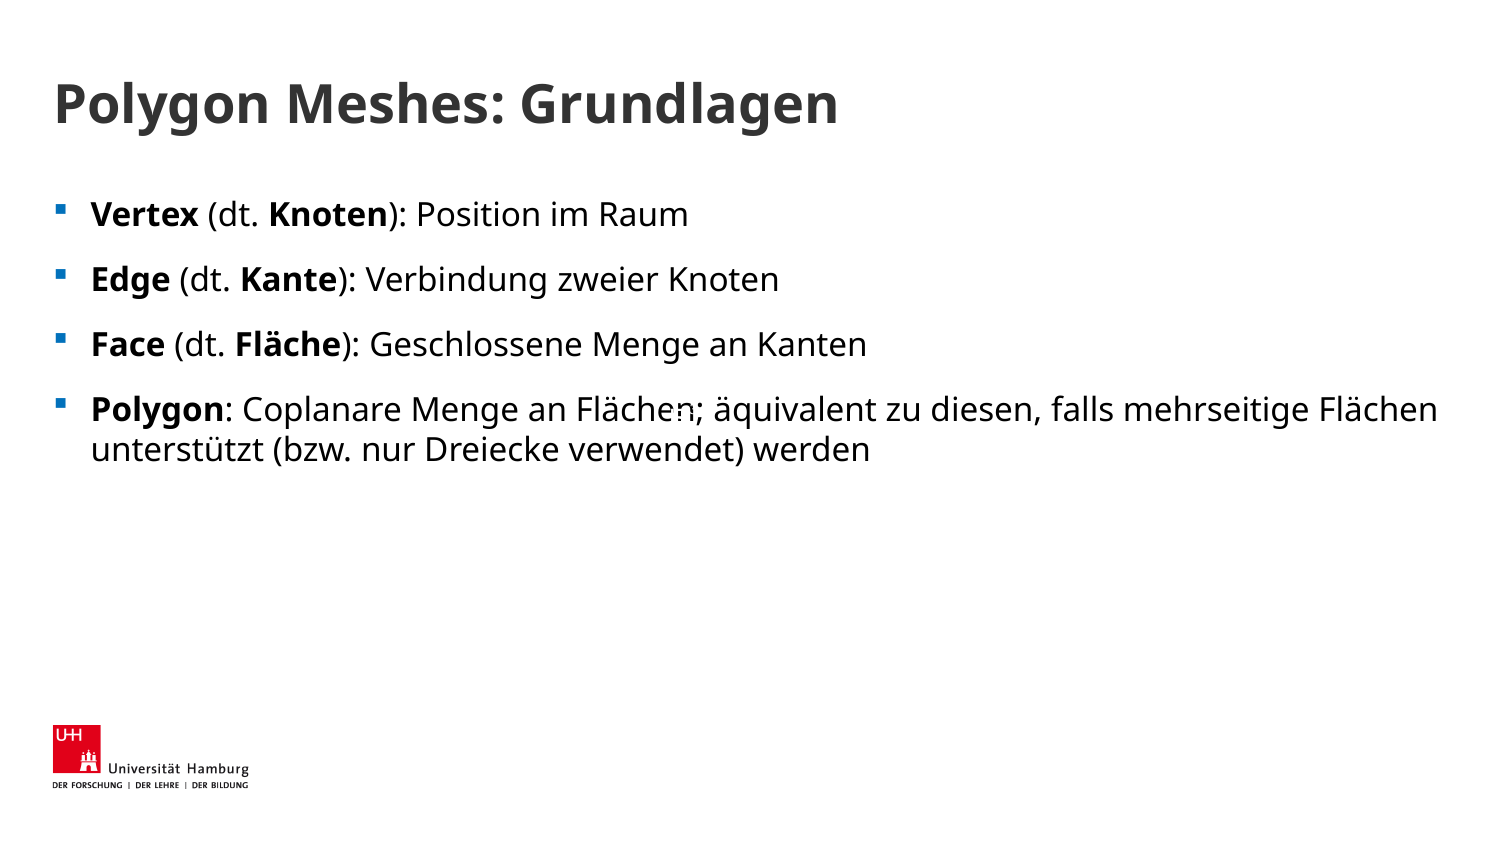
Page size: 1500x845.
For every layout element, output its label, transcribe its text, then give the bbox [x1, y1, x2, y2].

chart [670, 401, 879, 448]
picture [5, 677, 296, 813]
list Vertex (dt. Knoten): Position im Raum Edge (dt. Kante): Verbindung zweier Knoten Face (dt. Fläche): Geschlossene Menge an Kanten Polygon: Coplanare Menge an Flächen; äquivalent zu diesen, falls mehrseitige Flächen unterstützt (bzw. nur Dreiecke verwendet) werden [53, 185, 1463, 671]
title Polygon Meshes: Grundlagen [53, 55, 1013, 151]
